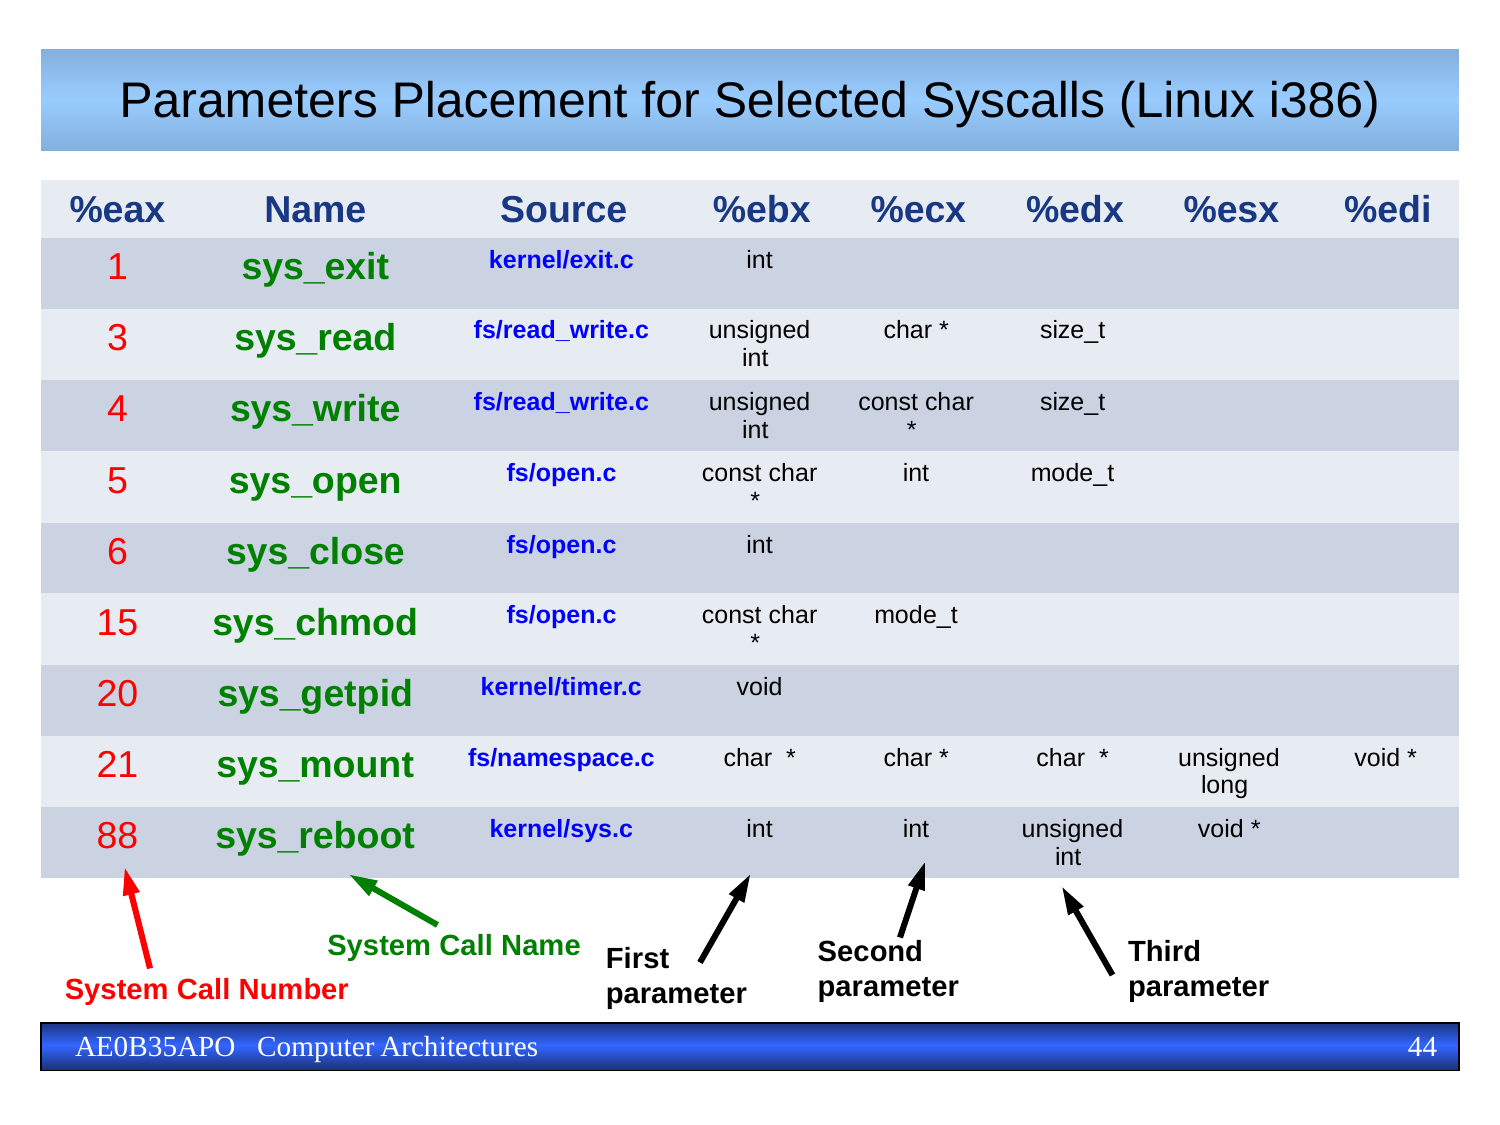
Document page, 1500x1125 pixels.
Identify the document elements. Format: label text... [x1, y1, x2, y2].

table_cell char * [990, 736, 1146, 807]
table_cell 20 [41, 665, 180, 736]
table_cell kernel/sys.c [437, 807, 677, 878]
table_cell fs/open.c [437, 593, 677, 665]
table_cell [1146, 380, 1303, 451]
table_cell 15 [41, 593, 180, 665]
table_cell fs/read_write.c [437, 380, 677, 451]
table_cell sys_close [180, 523, 437, 593]
table_cell sys_getpid [180, 665, 437, 736]
table_cell [1303, 380, 1459, 451]
table_cell fs/open.c [437, 523, 677, 593]
table_cell unsigned long [1146, 736, 1303, 807]
table_header %ebx [677, 180, 834, 238]
table_cell [990, 665, 1146, 736]
table_cell [1146, 451, 1303, 523]
table_cell [1146, 523, 1303, 593]
table_cell [1303, 309, 1459, 380]
table_cell [990, 238, 1146, 309]
table_cell [1303, 665, 1459, 736]
table_cell char * [677, 736, 834, 807]
table_cell [1146, 238, 1303, 309]
table_cell [1303, 807, 1459, 878]
table_cell int [834, 807, 990, 878]
table_cell [834, 665, 990, 736]
table_cell char * [834, 309, 990, 380]
table_cell void * [1146, 807, 1303, 878]
table_cell 21 [41, 736, 180, 807]
table_header Name [180, 180, 437, 238]
table_header Source [437, 180, 677, 238]
table_cell unsigned int [677, 309, 834, 380]
table_header %edx [990, 180, 1146, 238]
table_cell [1146, 665, 1303, 736]
table_cell kernel/timer.c [437, 665, 677, 736]
table_cell int [677, 807, 834, 878]
table_cell unsigned int [677, 380, 834, 451]
table_cell sys_open [180, 451, 437, 523]
table_cell 6 [41, 523, 180, 593]
table_cell mode_t [990, 451, 1146, 523]
table_cell int [834, 451, 990, 523]
table_cell sys_write [180, 380, 437, 451]
table_cell void * [1303, 736, 1459, 807]
text_box System Call Number [49, 962, 381, 1013]
table_cell [1303, 593, 1459, 665]
title Parameters Placement for Selected Syscalls (Linux i386) [41, 49, 1459, 151]
table_cell fs/open.c [437, 451, 677, 523]
table_cell 1 [41, 238, 180, 309]
table_cell size_t [990, 309, 1146, 380]
table_cell 4 [41, 380, 180, 451]
table_header %ecx [834, 180, 990, 238]
table_cell [1146, 593, 1303, 665]
table_cell [1303, 523, 1459, 593]
table_cell int [677, 238, 834, 309]
text_box First parameter [591, 931, 826, 1017]
table_cell fs/read_write.c [437, 309, 677, 380]
table_cell unsigned int [990, 807, 1146, 878]
text_box Second parameter [802, 924, 1013, 1011]
table_cell 3 [41, 309, 180, 380]
table_cell [990, 523, 1146, 593]
table_cell 88 [41, 807, 180, 878]
table_cell [990, 593, 1146, 665]
table_cell kernel/exit.c [437, 238, 677, 309]
table_cell sys_read [180, 309, 437, 380]
table_cell void [677, 665, 834, 736]
table_cell [1303, 451, 1459, 523]
table_header %esx [1146, 180, 1303, 238]
table_cell sys_chmod [180, 593, 437, 665]
text_box Third parameter [1113, 924, 1325, 1011]
table_cell [834, 523, 990, 593]
table_cell const char * [834, 380, 990, 451]
table_cell int [677, 523, 834, 593]
table_cell sys_mount [180, 736, 437, 807]
table_cell 5 [41, 451, 180, 523]
table_cell sys_reboot [180, 807, 437, 878]
table_cell const char * [677, 451, 834, 523]
table_cell fs/namespace.c [437, 736, 677, 807]
table_cell [1303, 238, 1459, 309]
table_cell [834, 238, 990, 309]
table_cell [1146, 309, 1303, 380]
table_header %edi [1303, 180, 1459, 238]
table_cell mode_t [834, 593, 990, 665]
table_cell char * [834, 736, 990, 807]
table_cell sys_exit [180, 238, 437, 309]
table_cell const char * [677, 593, 834, 665]
table_header %eax [41, 180, 180, 238]
table_cell size_t [990, 380, 1146, 451]
text_box System Call Name [312, 918, 597, 969]
